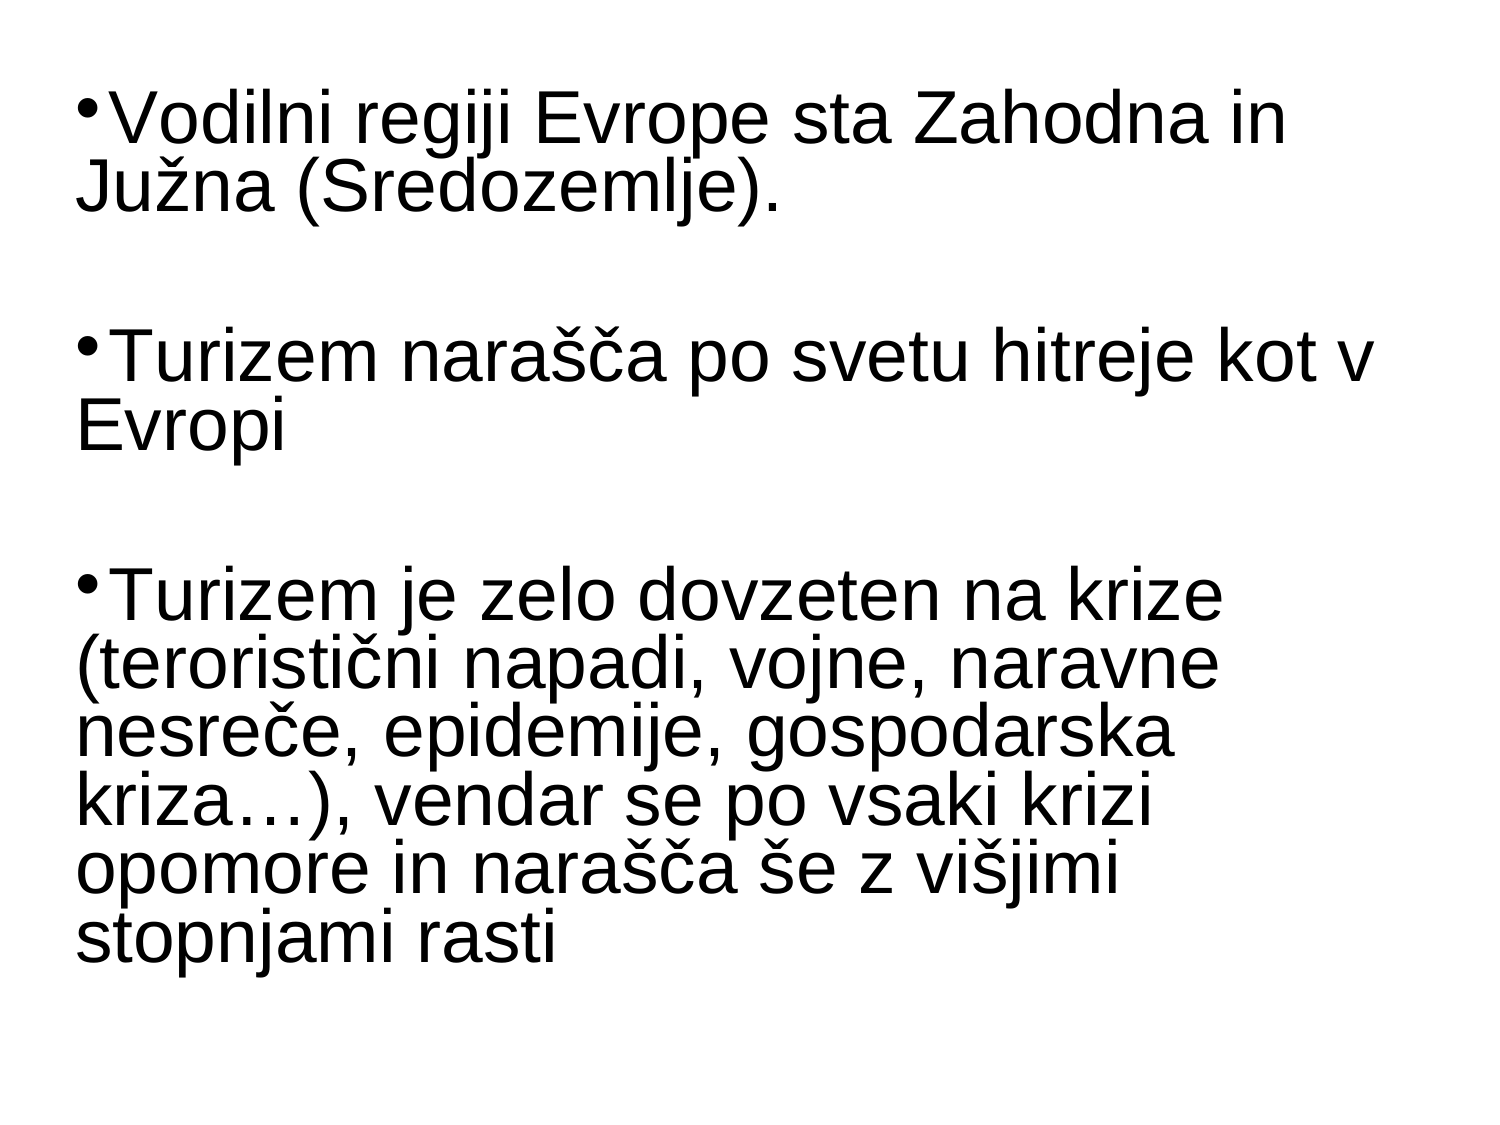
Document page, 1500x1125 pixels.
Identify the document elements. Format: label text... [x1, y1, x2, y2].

list Vodilni regiji Evrope sta Zahodna in Južna (Sredozemlje). Turizem narašča po svetu hitreje kot v Evropi Turizem je zelo dovzeten na krize (teroristični napadi, vojne, naravne nesreče, epidemije, gospodarska kriza…), vendar se po vsaki krizi opomore in narašča še z višjimi stopnjami rasti [75, 88, 1424, 1010]
